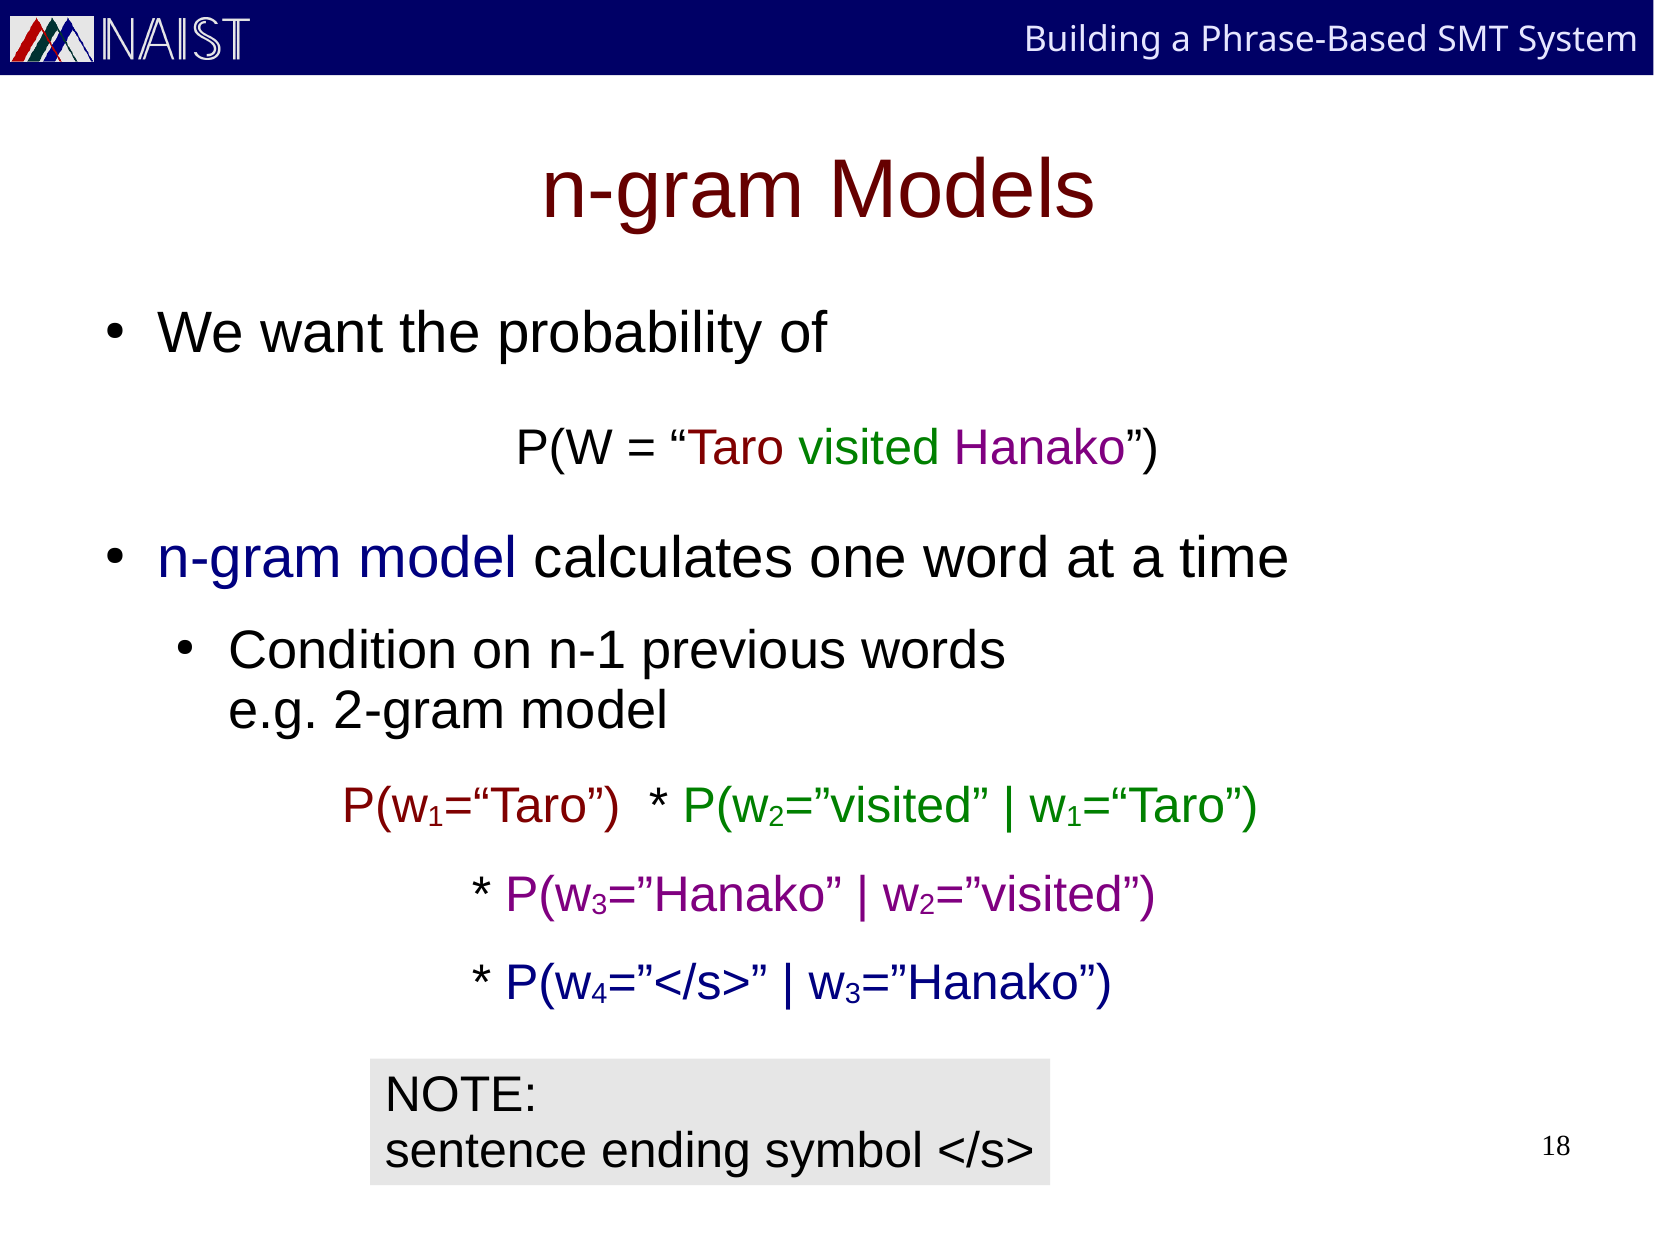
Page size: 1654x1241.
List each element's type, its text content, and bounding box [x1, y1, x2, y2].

text_box * P(w4=”</s>” | w3=”Hanako”) [457, 947, 1128, 1035]
text_box P(W = “Taro visited Hanako”) [500, 412, 1175, 483]
title n-gram Models [75, 92, 1564, 285]
text_box * P(w2=”visited” | w1=“Taro”) [634, 770, 1274, 858]
text_box P(w1=“Taro”) [327, 770, 634, 858]
text_box NOTE: sentence ending symbol </s> [370, 1058, 1051, 1186]
list We want the probability of n-gram model calculates one word at a time Condition on n-1 previous words e.g. 2-gram model [86, 300, 1576, 1119]
picture [102, 17, 251, 60]
text_box * P(w3=”Hanako” | w2=”visited”) [457, 858, 1172, 946]
picture [10, 16, 94, 62]
